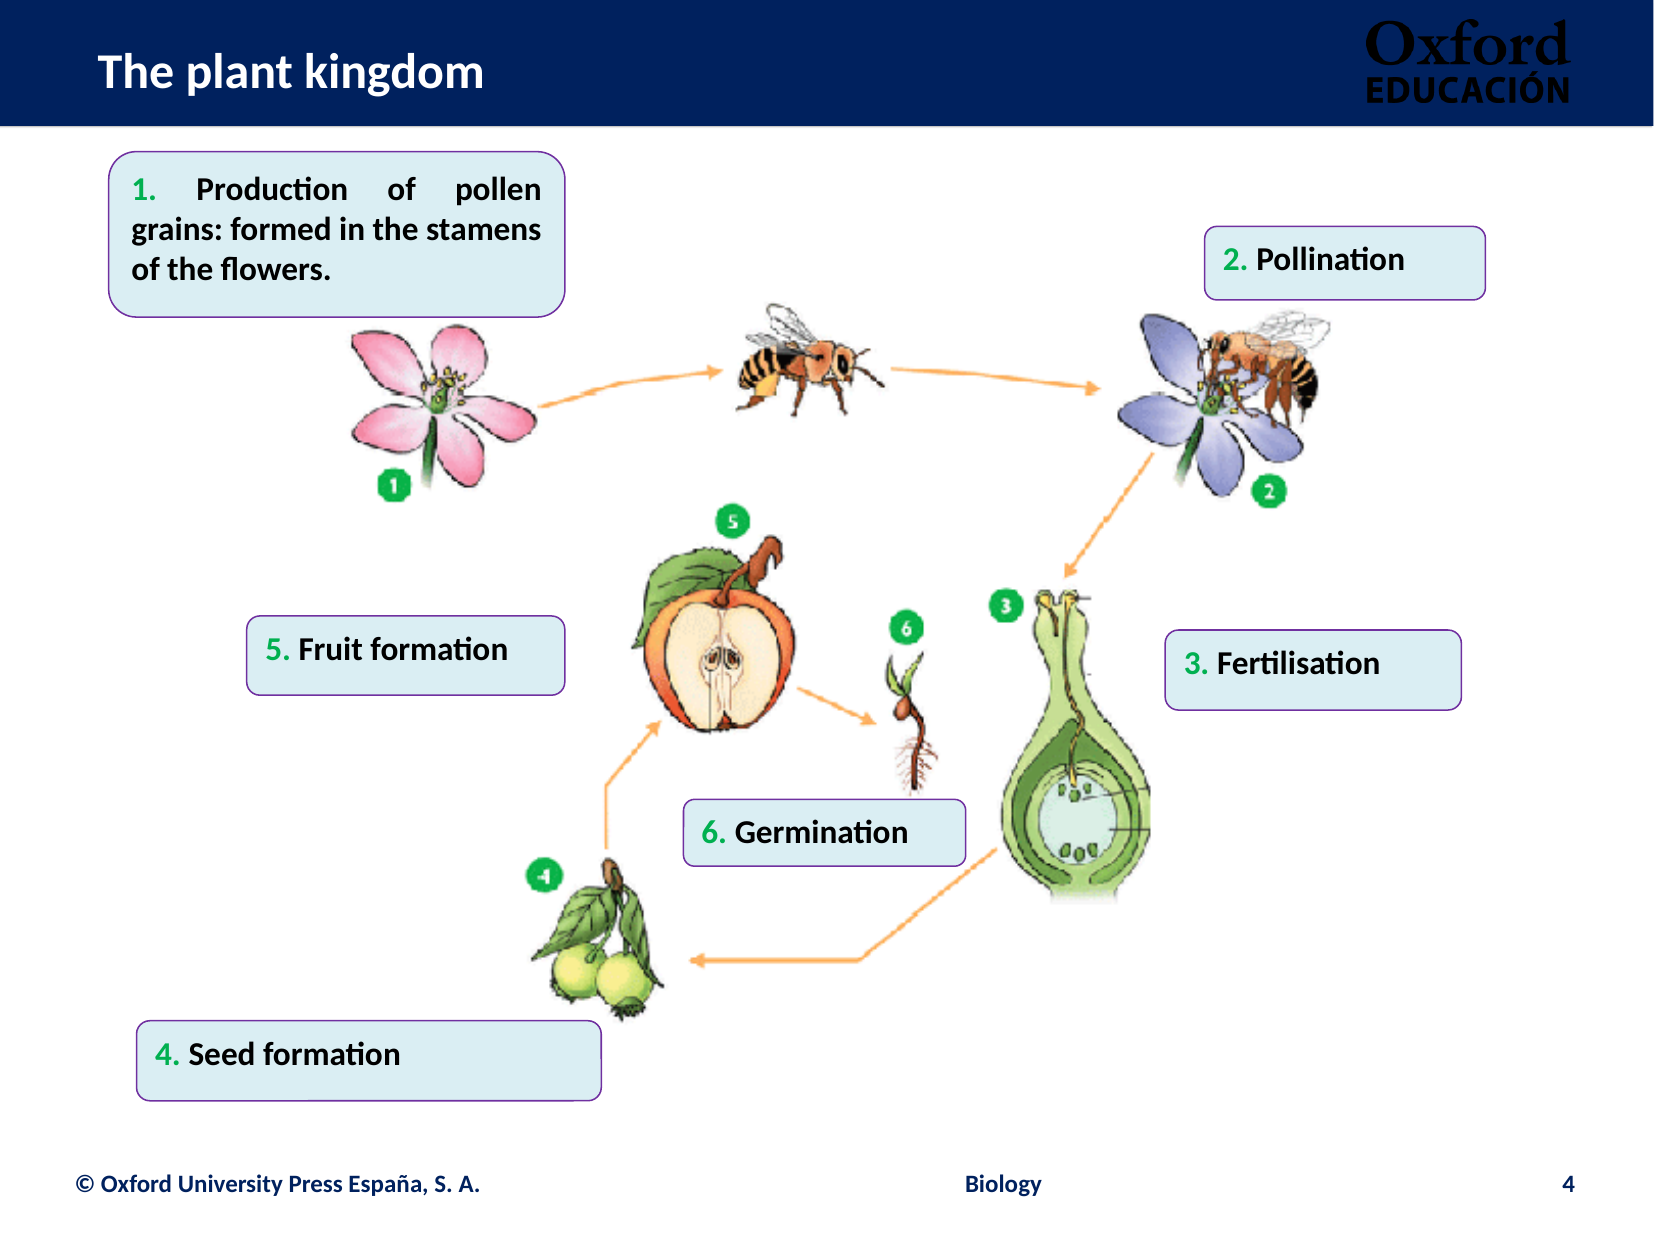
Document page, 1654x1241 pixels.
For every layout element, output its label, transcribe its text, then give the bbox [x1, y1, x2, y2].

slide_number © Oxford University Press España, S. A. [59, 1149, 564, 1216]
text_box 6. Germination [683, 799, 966, 867]
picture [311, 200, 1343, 1055]
slide_number <number> [1442, 1149, 1591, 1216]
text_box 3. Fertilisation [1165, 630, 1462, 711]
text_box 1. Production of pollen grains: formed in the stamens of the flowers. [108, 151, 565, 318]
text_box 2. Pollination [1204, 226, 1486, 300]
text_box 5. Fruit formation [246, 615, 565, 696]
text_box 4. Seed formation [136, 1020, 602, 1101]
footer Biology [564, 1149, 1442, 1216]
